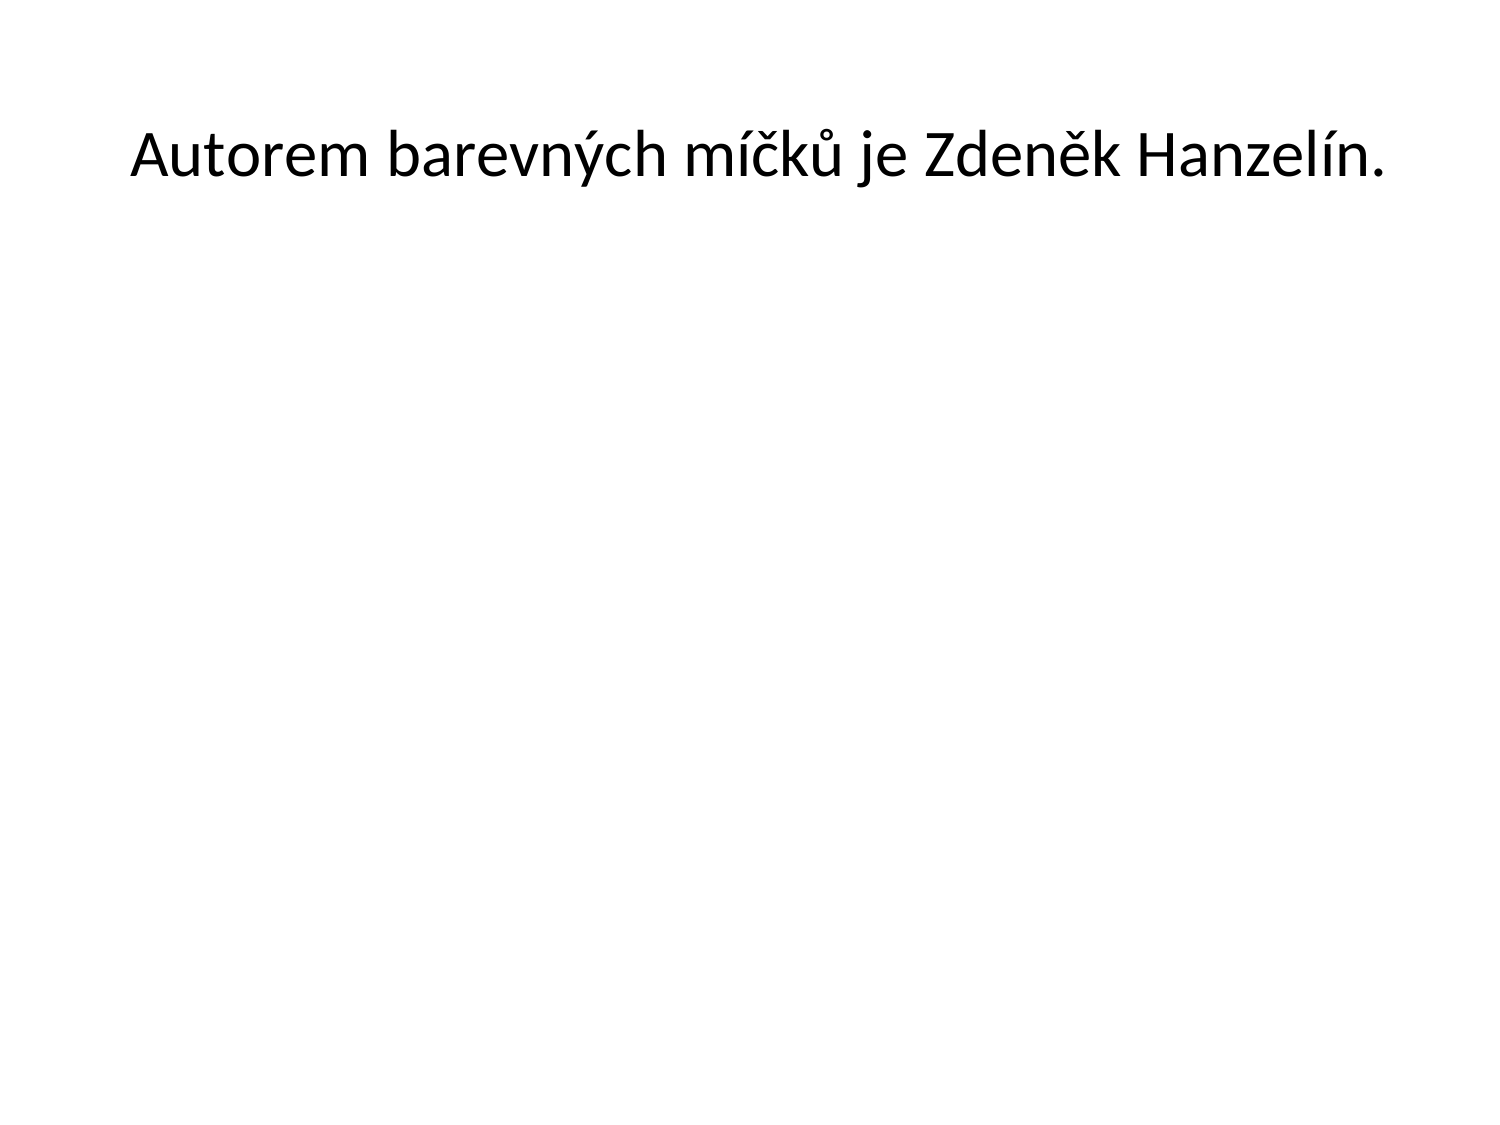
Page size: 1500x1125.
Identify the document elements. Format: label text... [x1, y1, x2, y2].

text_box Autorem barevných míčků je Zdeněk Hanzelín. [115, 101, 1404, 198]
